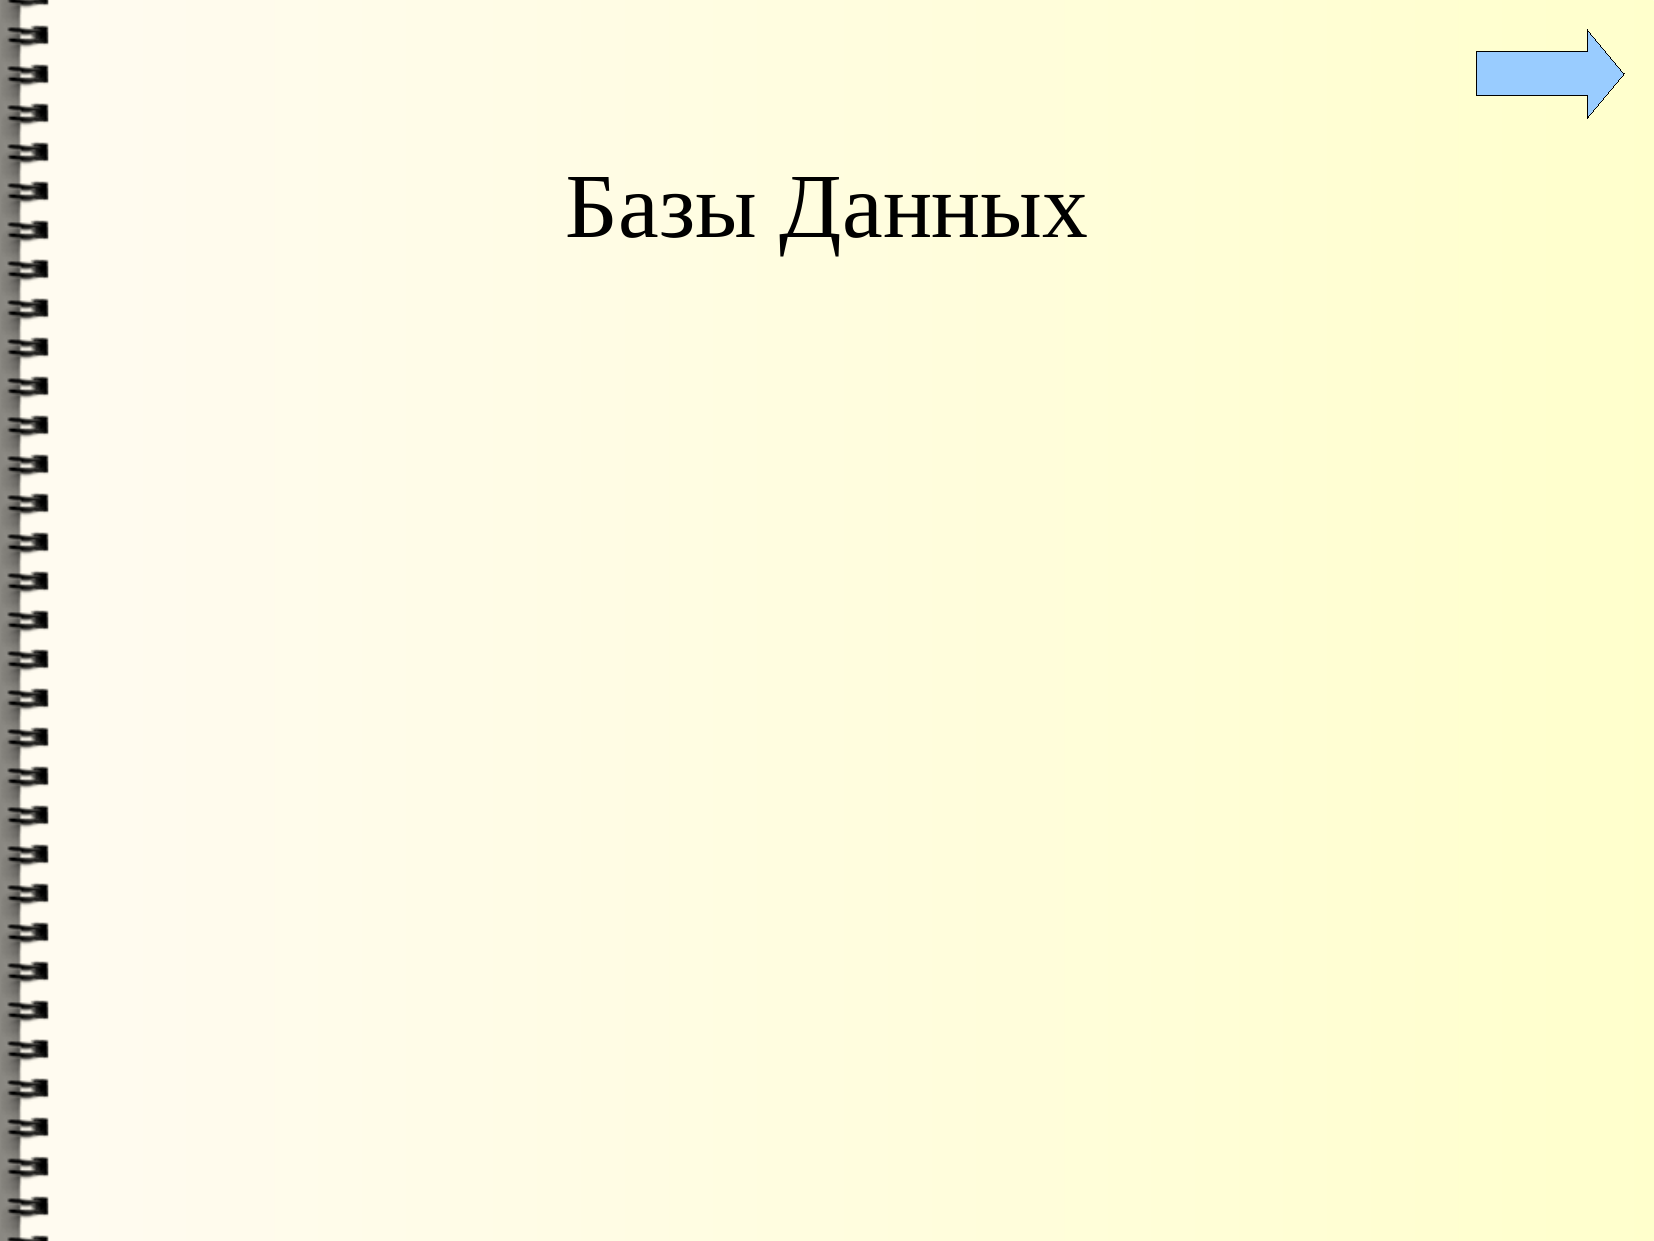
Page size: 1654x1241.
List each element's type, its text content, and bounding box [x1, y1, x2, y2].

title Базы Данных [121, 102, 1534, 311]
text_box [1476, 29, 1625, 119]
picture [0, 0, 1654, 1241]
